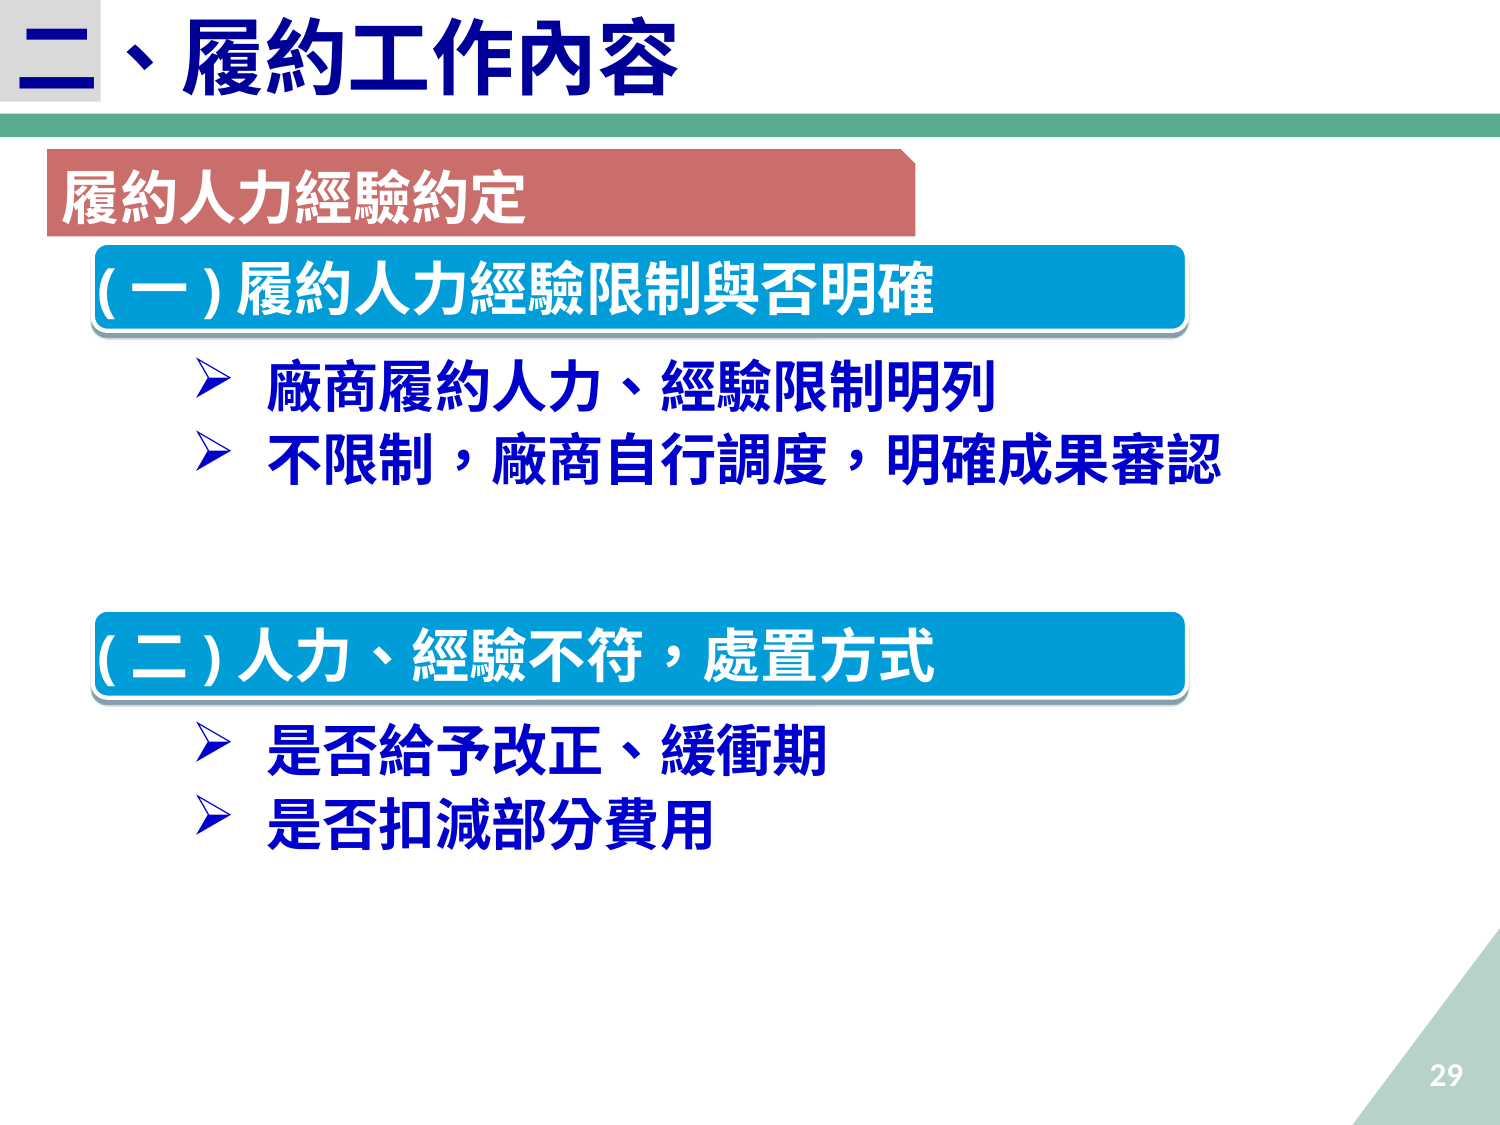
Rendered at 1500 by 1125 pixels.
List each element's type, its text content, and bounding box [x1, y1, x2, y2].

slide_number <編號> [1128, 1042, 1478, 1103]
text_box [0, 113, 1500, 138]
text_box (一)履約人力經驗限制與否明確 [92, 242, 1188, 331]
text_box 履約人力經驗約定 [47, 149, 916, 237]
text_box (二)人力、經驗不符，處置方式 [92, 609, 1188, 698]
text_box 二、履約工作內容 [0, 0, 1465, 113]
text_box 廠商履約人力、經驗限制明列 不限制，廠商自行調度，明確成果審認 是否給予改正、緩衝期 是否扣減部分費用 [0, 265, 1376, 1083]
text_box [1352, 927, 1500, 1125]
